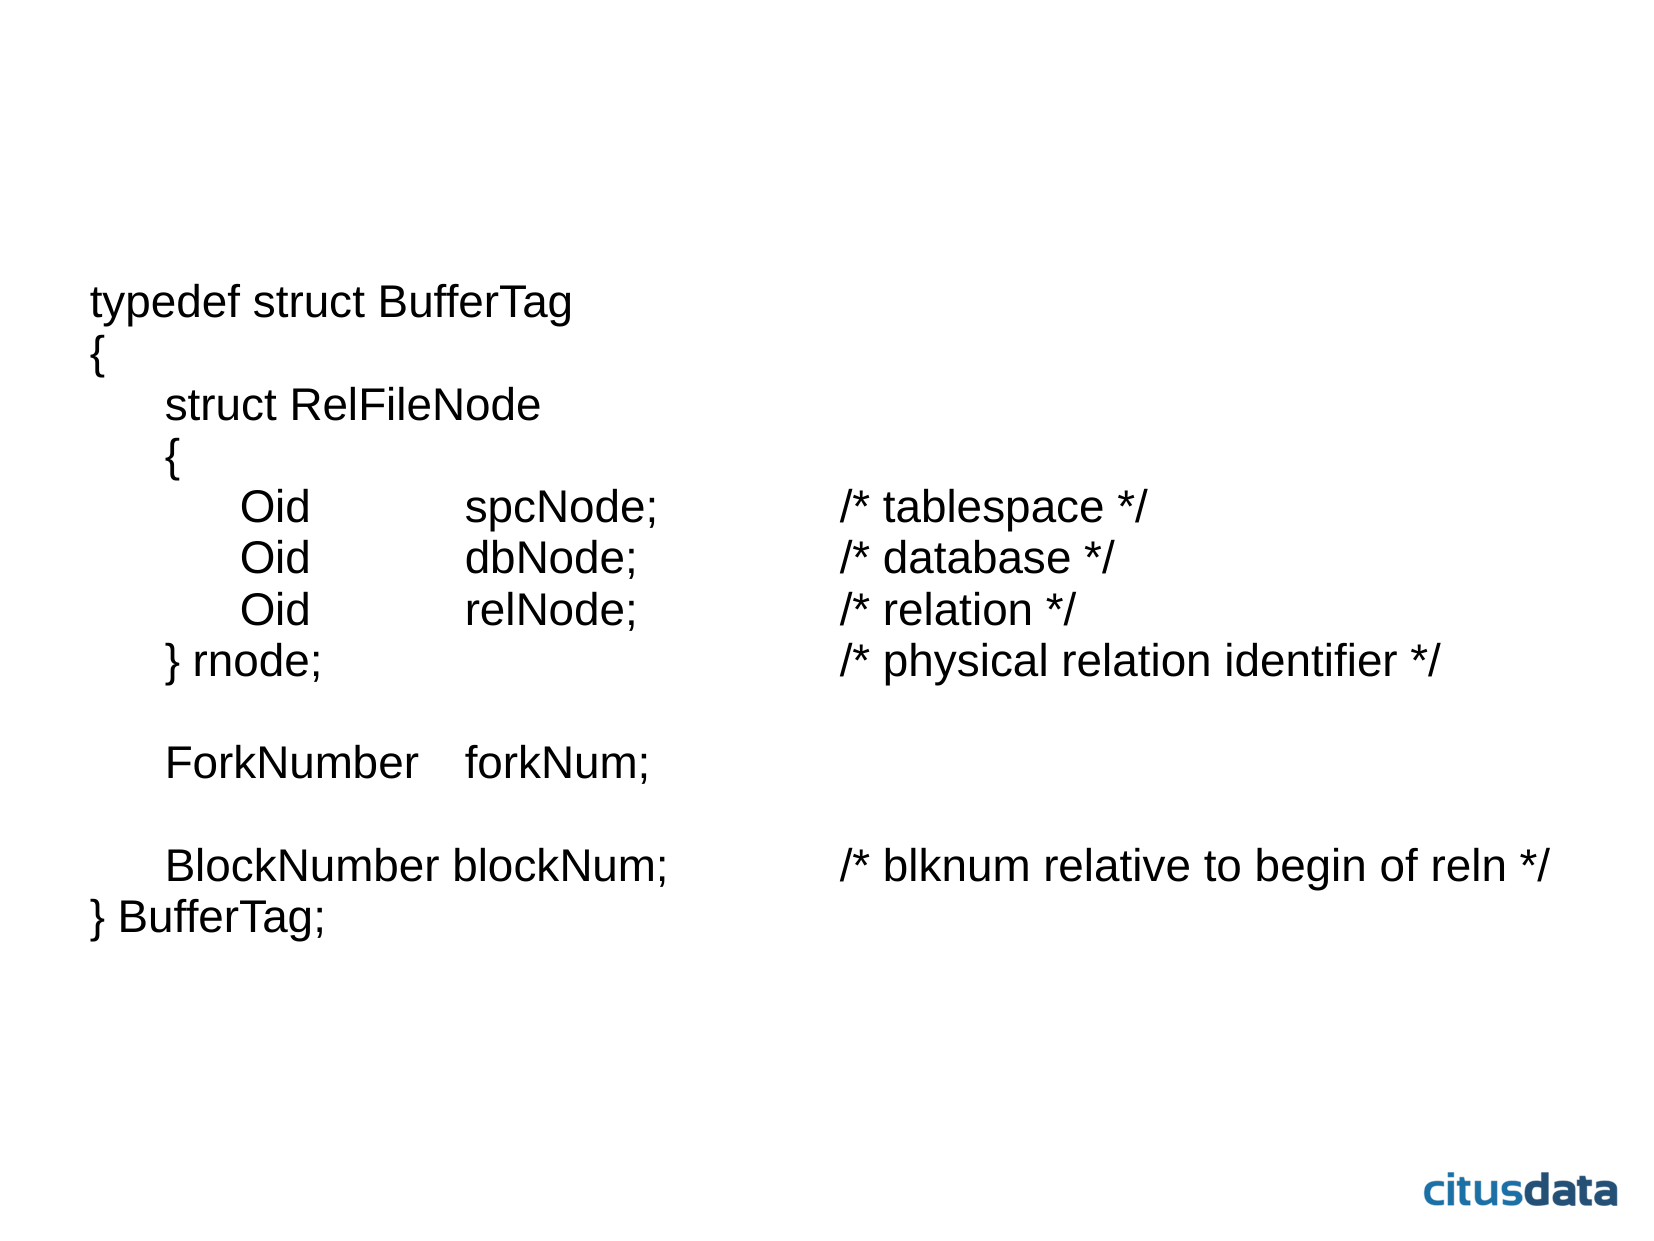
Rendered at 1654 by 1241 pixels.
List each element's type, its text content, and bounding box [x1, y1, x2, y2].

picture [1420, 1167, 1622, 1209]
text_box typedef struct BufferTag { struct RelFileNode { Oid spcNode; /* tablespace */ Oid dbNode; /* database */ Oid relNode; /* relation */ } rnode; /* physical relation identifier */ ForkNumber forkNum; BlockNumber blockNum; /* blknum relative to begin of reln */ } BufferTag; [75, 268, 1654, 1120]
